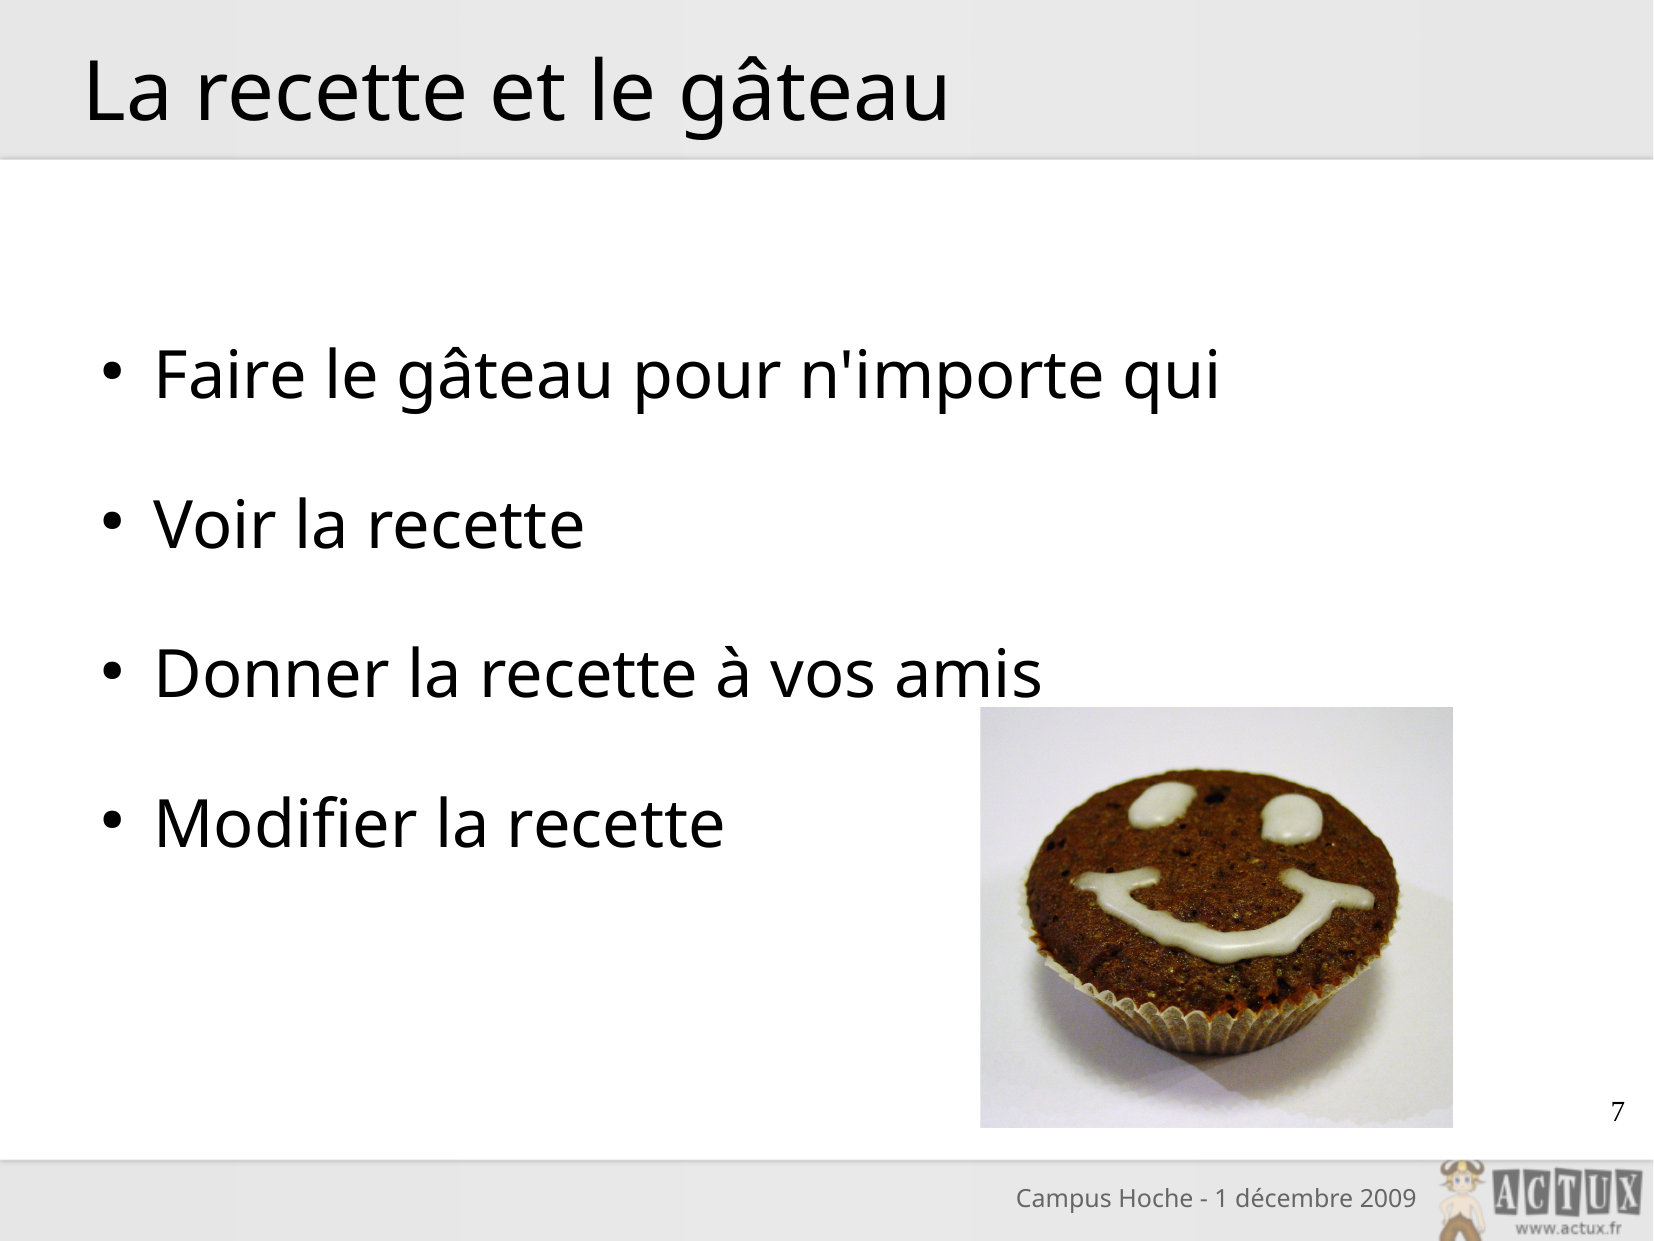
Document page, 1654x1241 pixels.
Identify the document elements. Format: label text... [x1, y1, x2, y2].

title La recette et le gâteau [82, 29, 1571, 148]
picture [0, 0, 1654, 1241]
list Faire le gâteau pour n'importe qui Voir la recette Donner la recette à vos amis Modifier la recette [82, 177, 1571, 1094]
